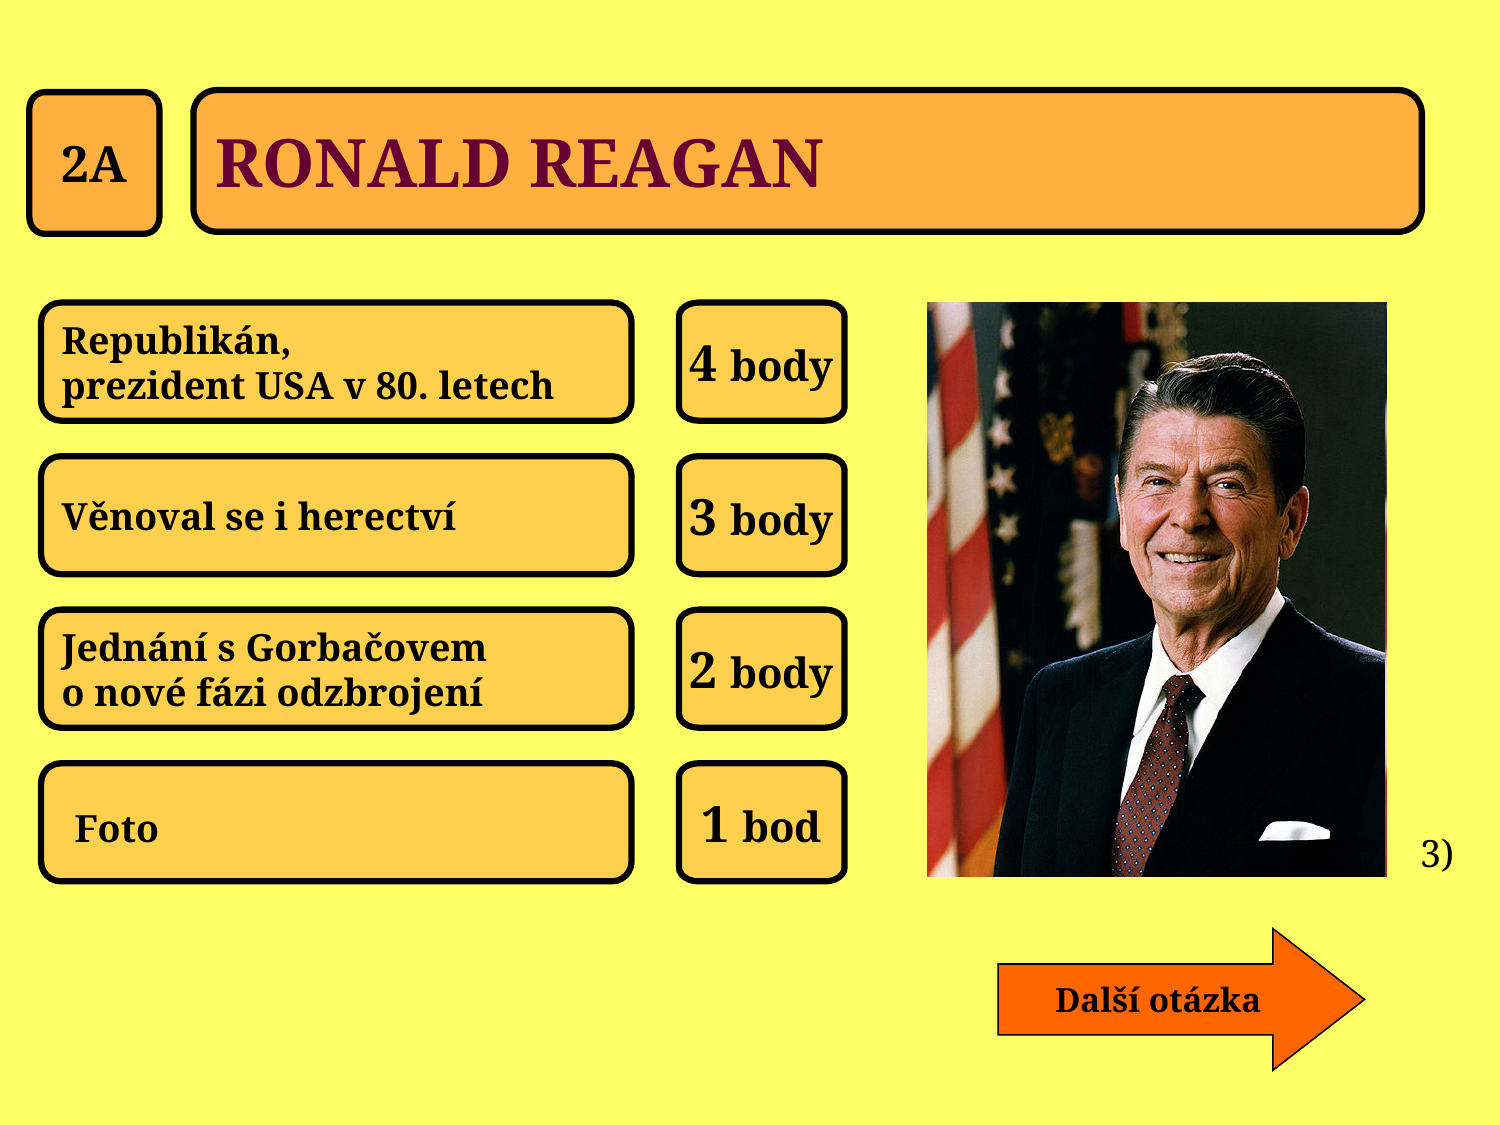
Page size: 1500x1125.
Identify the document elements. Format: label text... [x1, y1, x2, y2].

text_box 4 body [678, 302, 845, 421]
text_box 4 body [191, 87, 1425, 234]
text_box 2 body [678, 609, 845, 728]
text_box 3) [1405, 822, 1500, 883]
text_box Další otázka [998, 928, 1365, 1071]
text_box 4 body [38, 300, 634, 423]
text_box Jednání s Gorbačovem o nové fázi odzbrojení [41, 609, 632, 728]
text_box 4 body [38, 607, 634, 730]
text_box 4 body [27, 89, 162, 236]
picture [927, 302, 1387, 877]
text_box 4 body [38, 454, 634, 577]
text_box 1 bod [678, 763, 845, 882]
text_box 4 body [38, 761, 634, 884]
text_box Foto [41, 763, 632, 882]
text_box 2A [29, 92, 160, 234]
text_box 3 body [678, 456, 845, 575]
text_box Věnoval se i herectví [41, 456, 632, 575]
text_box Republikán, prezident USA v 80. letech [41, 302, 632, 421]
text_box RONALD REAGAN [193, 90, 1422, 232]
